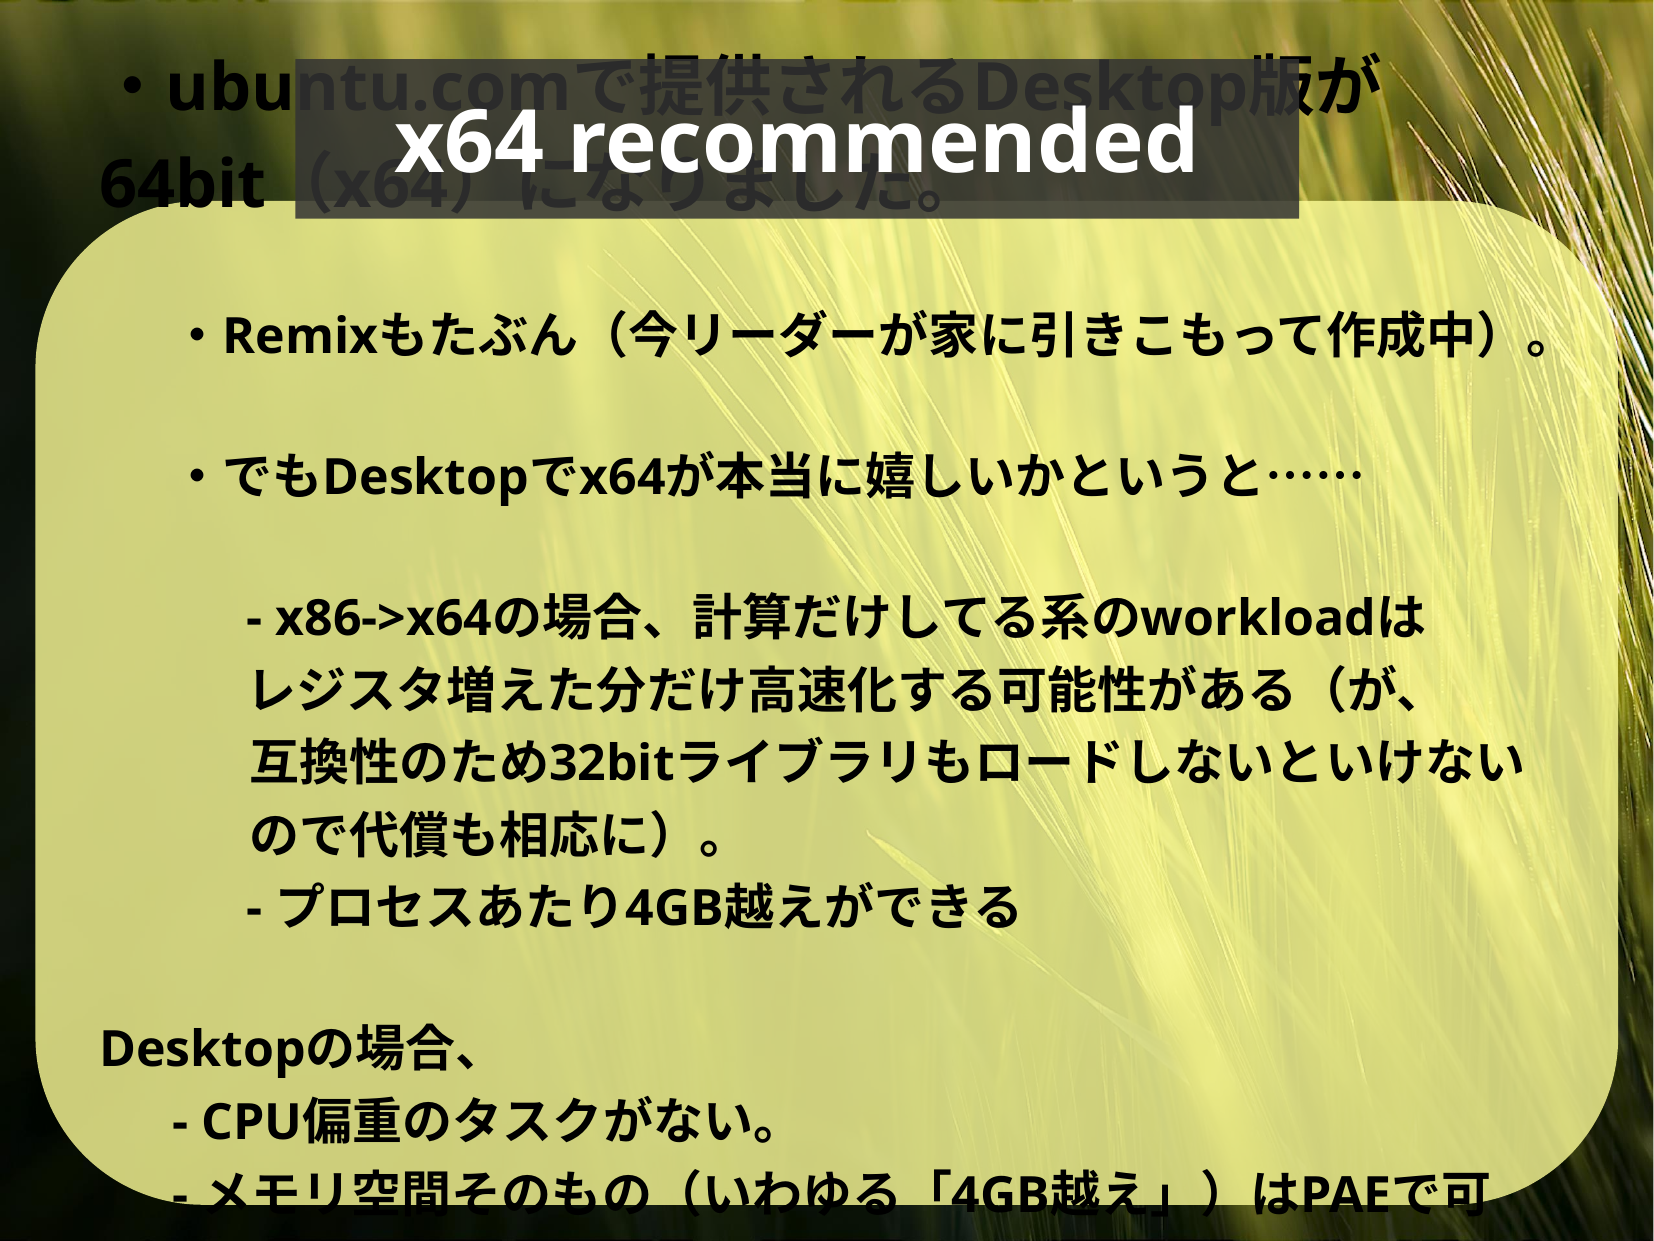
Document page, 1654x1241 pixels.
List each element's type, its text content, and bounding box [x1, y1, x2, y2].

picture [0, 0, 1654, 1241]
text_box ・ubuntu.comで提供されるDesktop版が 64bit（x64）になりました。 ・Remixもたぶん（今リーダーが家に引きこもって作成中）。 ・でもDesktopでx64が本当に嬉しいかというと…… - x86->x64の場合、計算だけしてる系のworkloadは レジスタ増えた分だけ高速化する可能性がある（が、 互換性のため32bitライブラリもロードしないといけない ので代償も相応に）。 - プロセスあたり4GB越えができる Desktopの場合、 - CPU偏重のタスクがない。 - メモリ空間そのもの（いわゆる「4GB越え」）はPAEで可 - 64bit仮想マシン（サーバーのテスト環境的なモノ）が 動かせるよ！ というぐらい？ [35, 200, 1619, 1205]
text_box x64 recommended [295, 59, 1300, 219]
